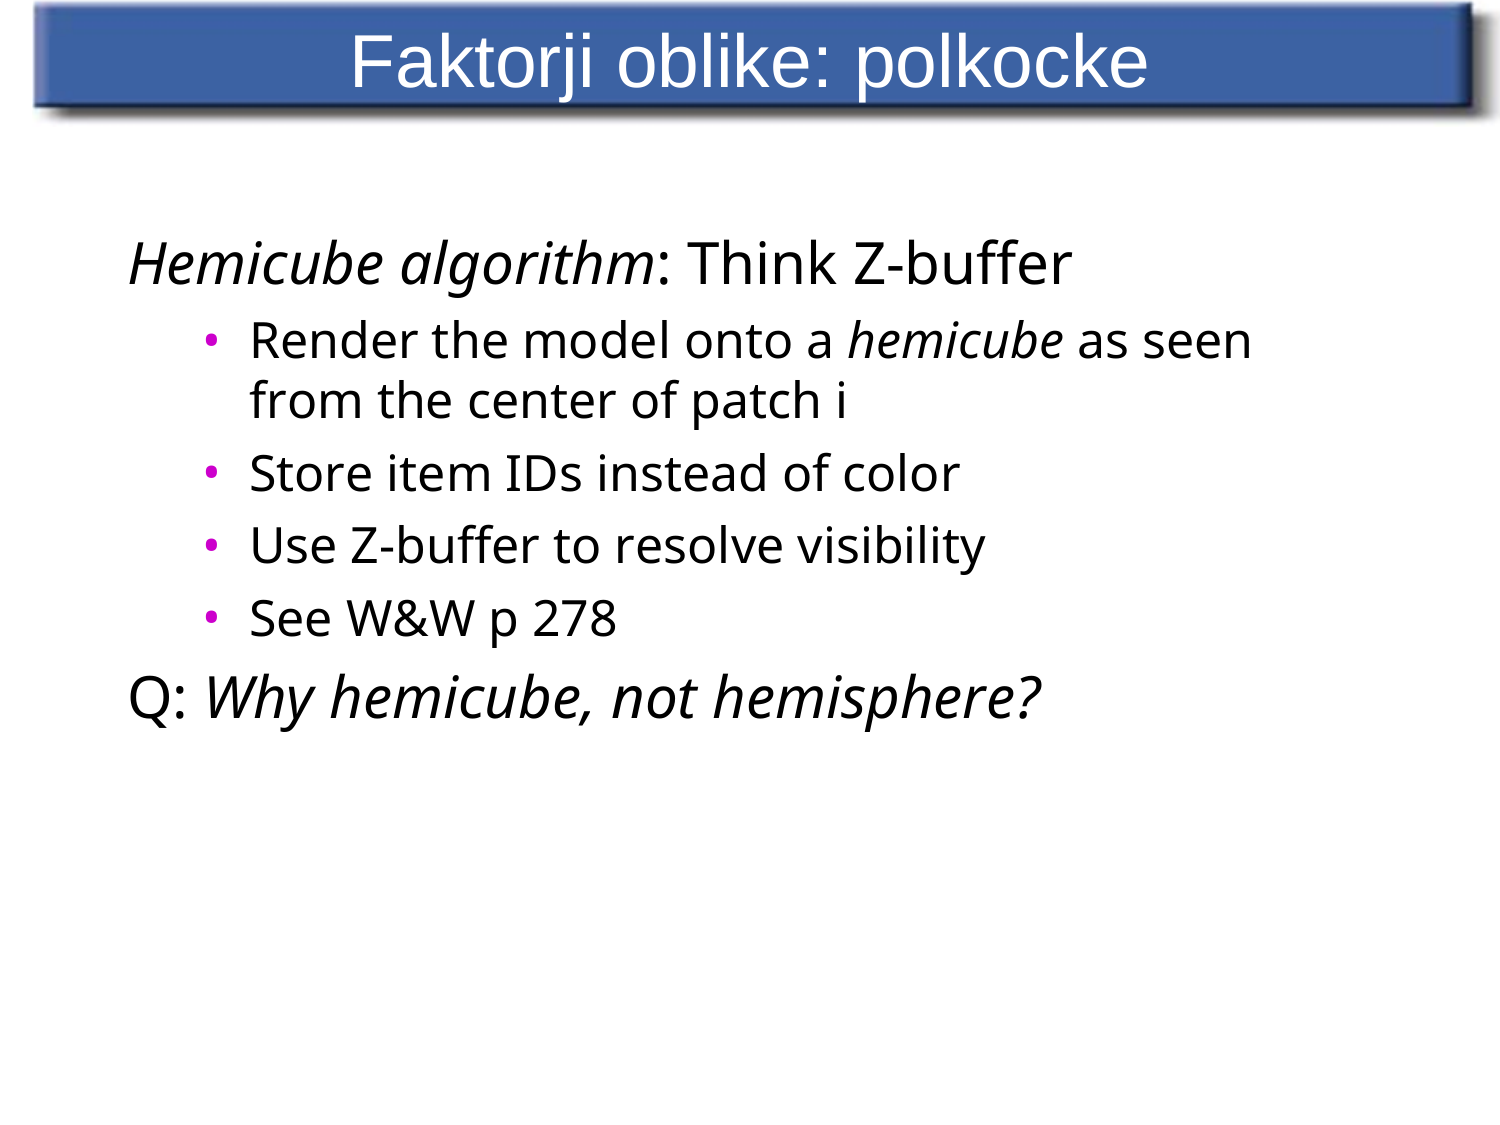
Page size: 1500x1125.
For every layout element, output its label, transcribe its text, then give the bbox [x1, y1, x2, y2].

title Faktorji oblike: polkocke [112, 0, 1388, 110]
list Hemicube algorithm: Think Z-buffer Render the model onto a hemicube as seen from the center of patch i Store item IDs instead of color Use Z-buffer to resolve visibility See W&W p 278 Q: Why hemicube, not hemisphere? [112, 218, 1388, 739]
picture [32, 0, 1500, 127]
